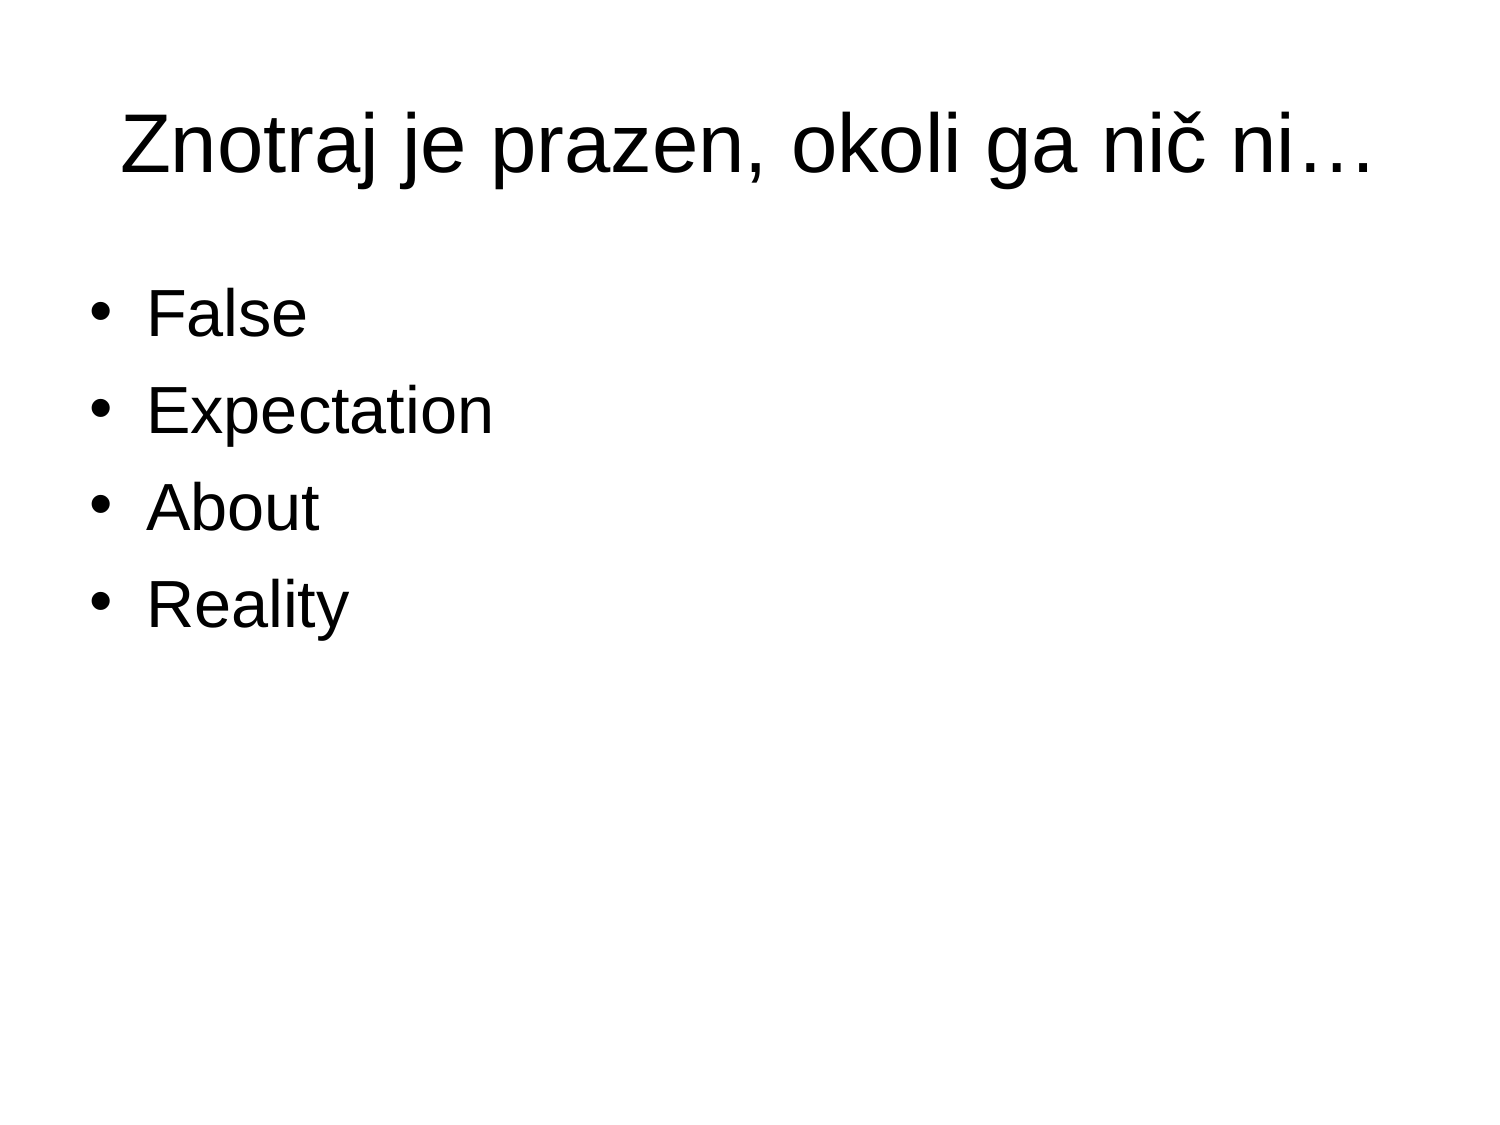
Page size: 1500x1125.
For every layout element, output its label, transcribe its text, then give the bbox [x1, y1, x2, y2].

title Znotraj je prazen, okoli ga nič ni… [75, 45, 1426, 233]
list False Expectation About Reality [75, 262, 1426, 1006]
